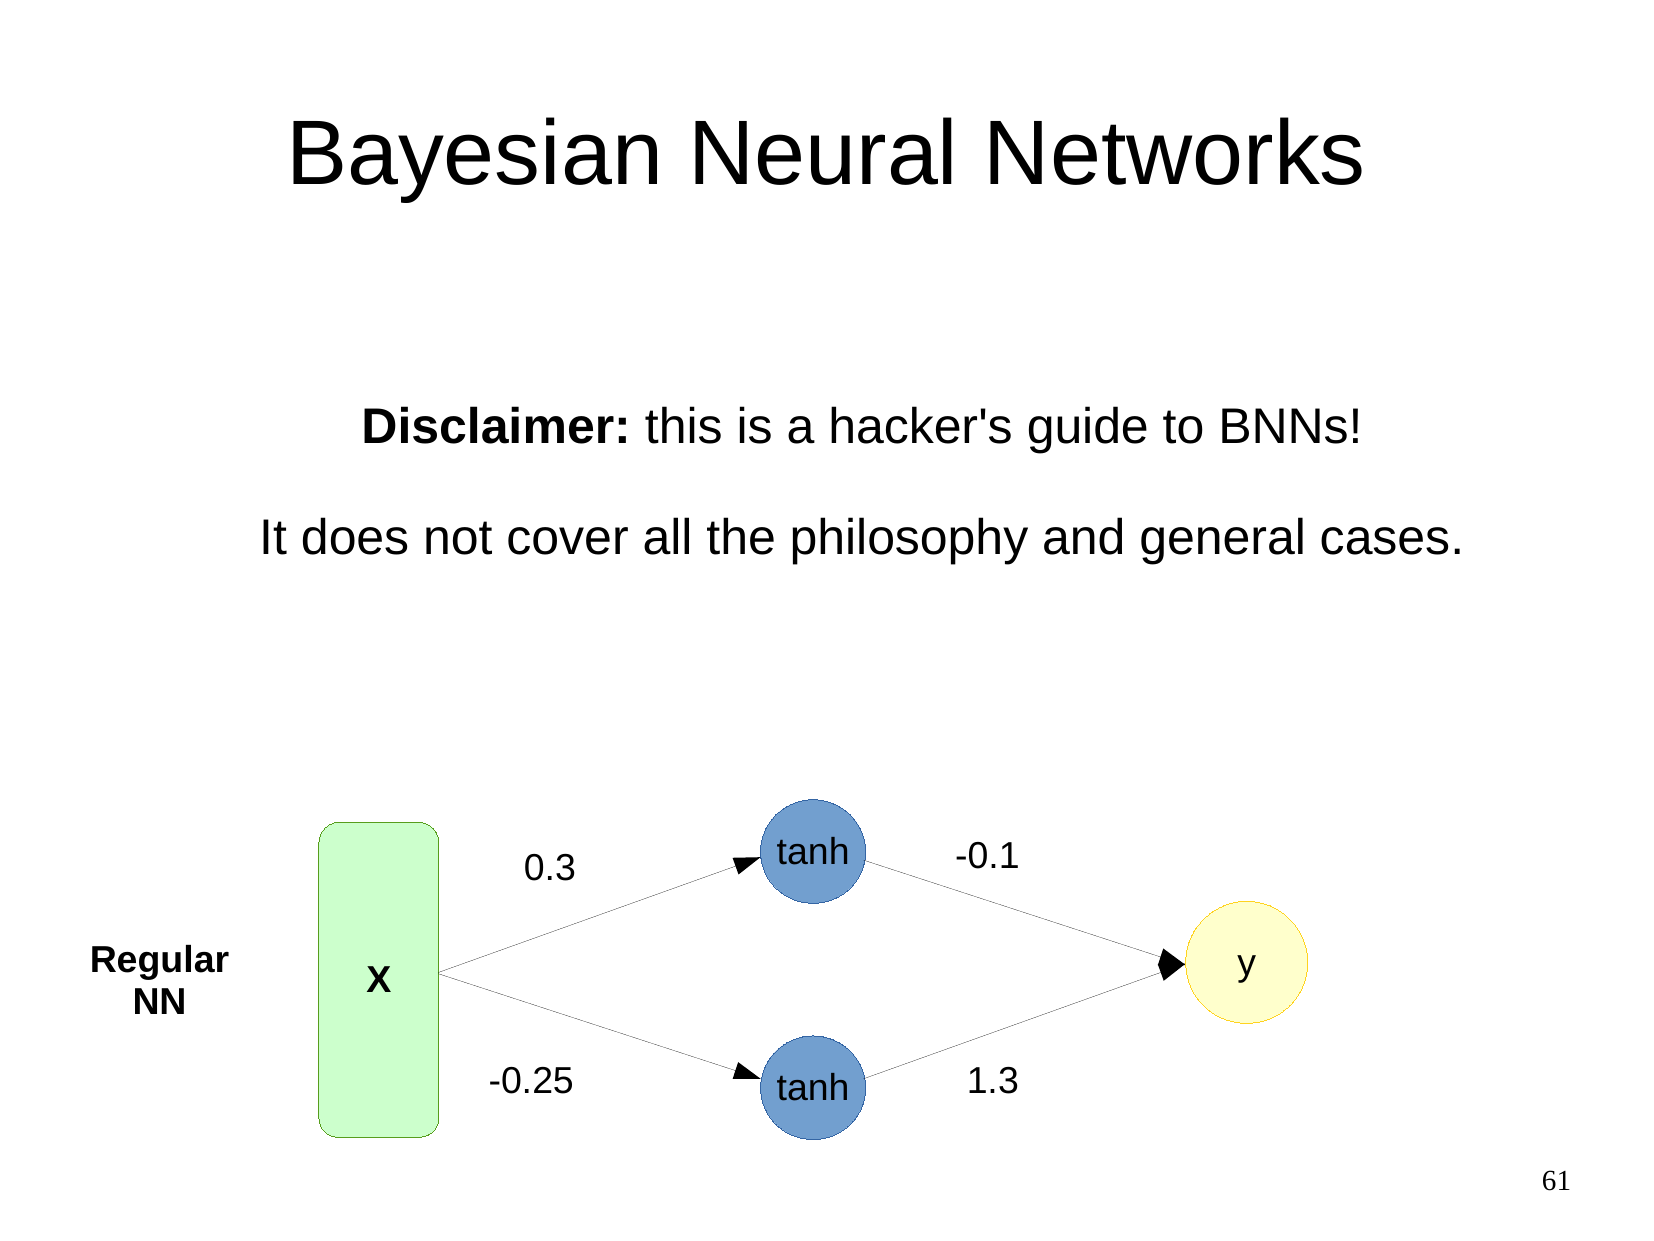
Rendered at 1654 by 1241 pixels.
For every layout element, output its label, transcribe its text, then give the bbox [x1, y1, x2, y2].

text_box 1.3 [952, 1051, 1034, 1128]
text_box Regular NN [75, 930, 245, 1063]
text_box tanh [760, 1035, 866, 1140]
text_box -0.1 [940, 827, 1035, 904]
text_box y [1185, 901, 1308, 1024]
text_box -0.25 [473, 1051, 589, 1128]
text_box -0.1 [940, 886, 994, 904]
text_box X [318, 822, 439, 1138]
text_box tanh [760, 799, 866, 904]
text_box Disclaimer: this is a hacker's guide to BNNs! It does not cover all the philosophy and general cases. [244, 390, 1481, 634]
text_box 0.3 [509, 839, 591, 916]
title Bayesian Neural Networks [82, 49, 1571, 257]
